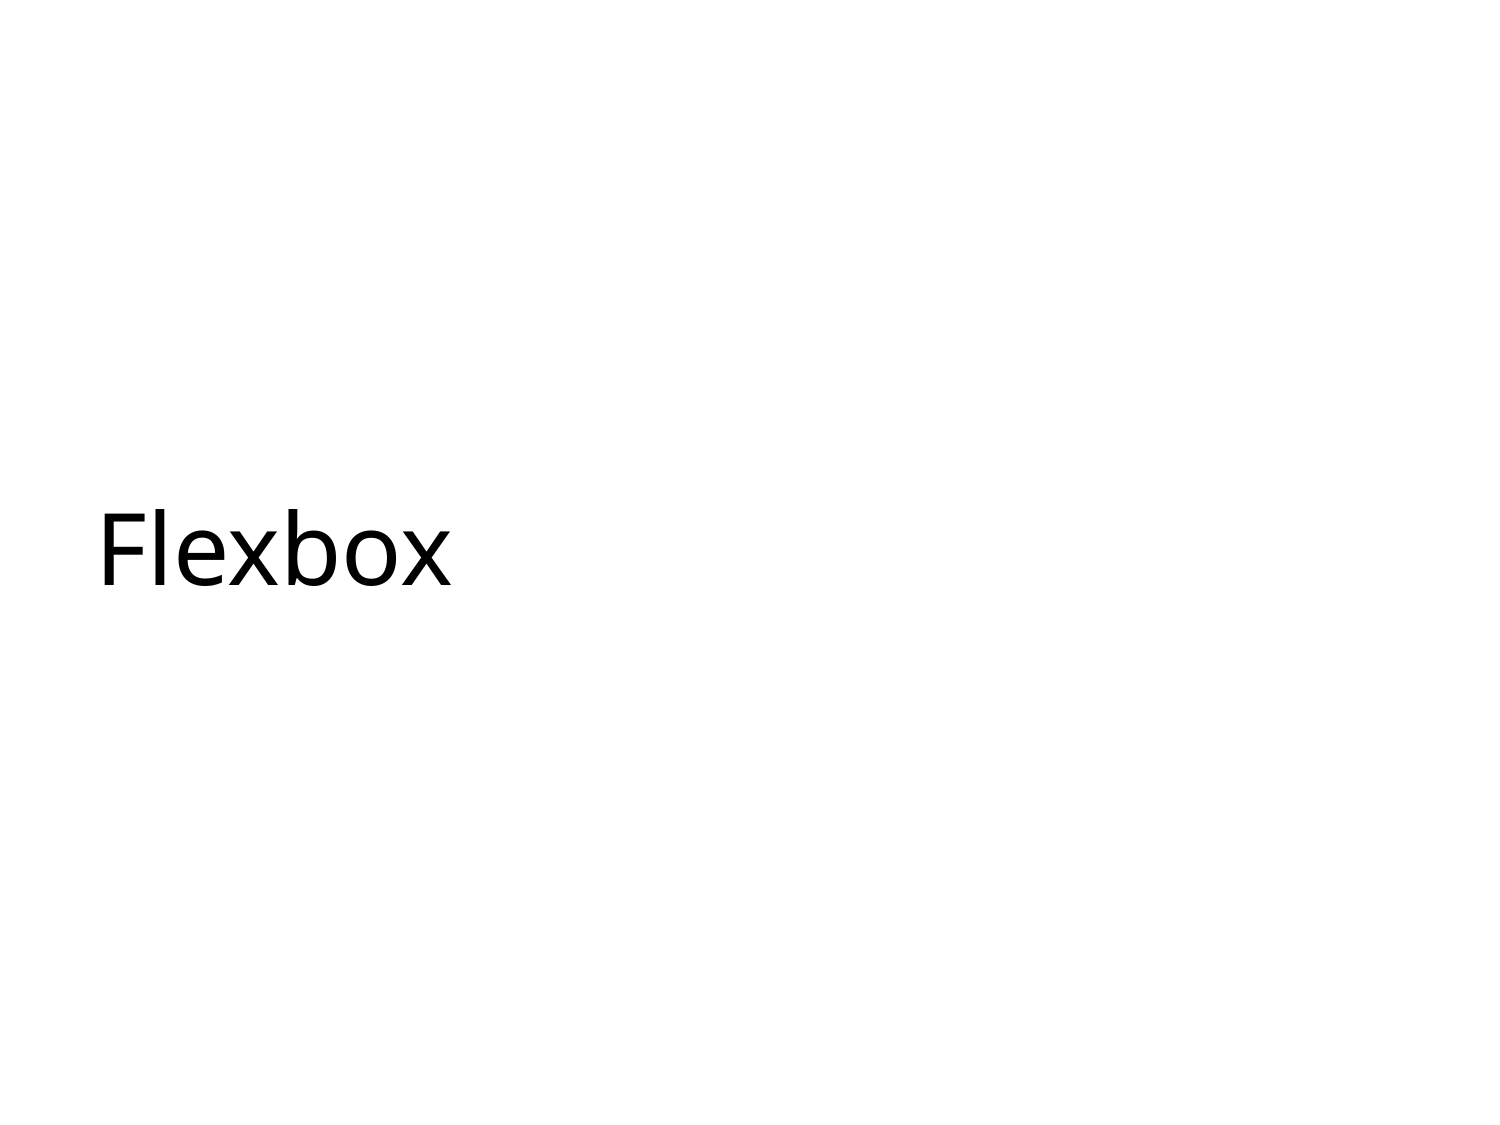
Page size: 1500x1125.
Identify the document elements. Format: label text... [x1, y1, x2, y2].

title Flexbox [80, 98, 1125, 994]
